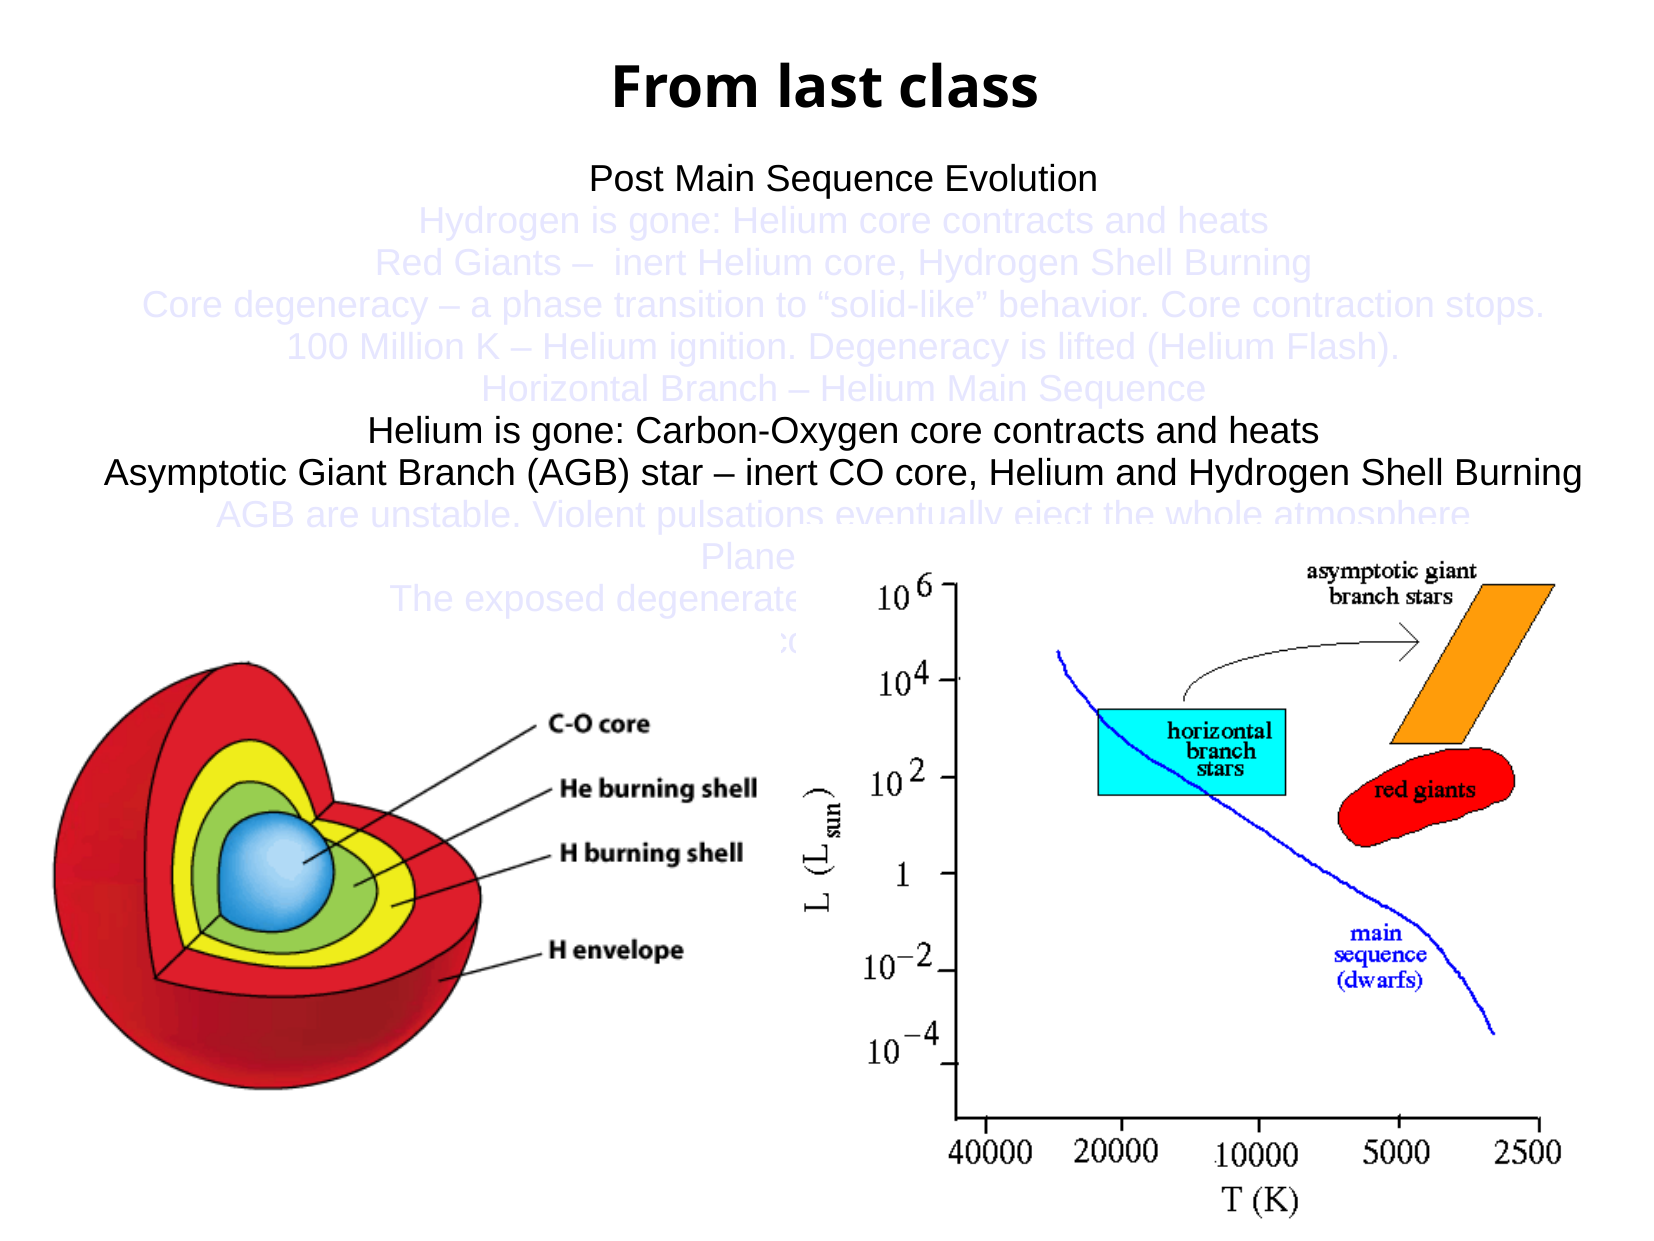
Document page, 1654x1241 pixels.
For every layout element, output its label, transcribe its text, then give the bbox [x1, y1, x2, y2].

picture [796, 524, 1654, 1240]
text_box From last class [0, 38, 1651, 135]
picture [30, 625, 781, 1126]
text_box Post Main Sequence Evolution Hydrogen is gone: Helium core contracts and heats Red Giants – inert Helium core, Hydrogen Shell Burning Core degeneracy – a phase transition to “solid-like” behavior. Core contraction stops. 100 Million K – Helium ignition. Degeneracy is lifted (Helium Flash). Horizontal Branch – Helium Main Sequence Helium is gone: Carbon-Oxygen core contracts and heats Asymptotic Giant Branch (AGB) star – inert CO core, Helium and Hydrogen Shell Burning AGB are unstable. Violent pulsations eventually eject the whole atmosphere Planetary Nebula The exposed degenerate core is seen as a white dwarf White dwarfs cool in long timescales [75, 150, 1613, 753]
